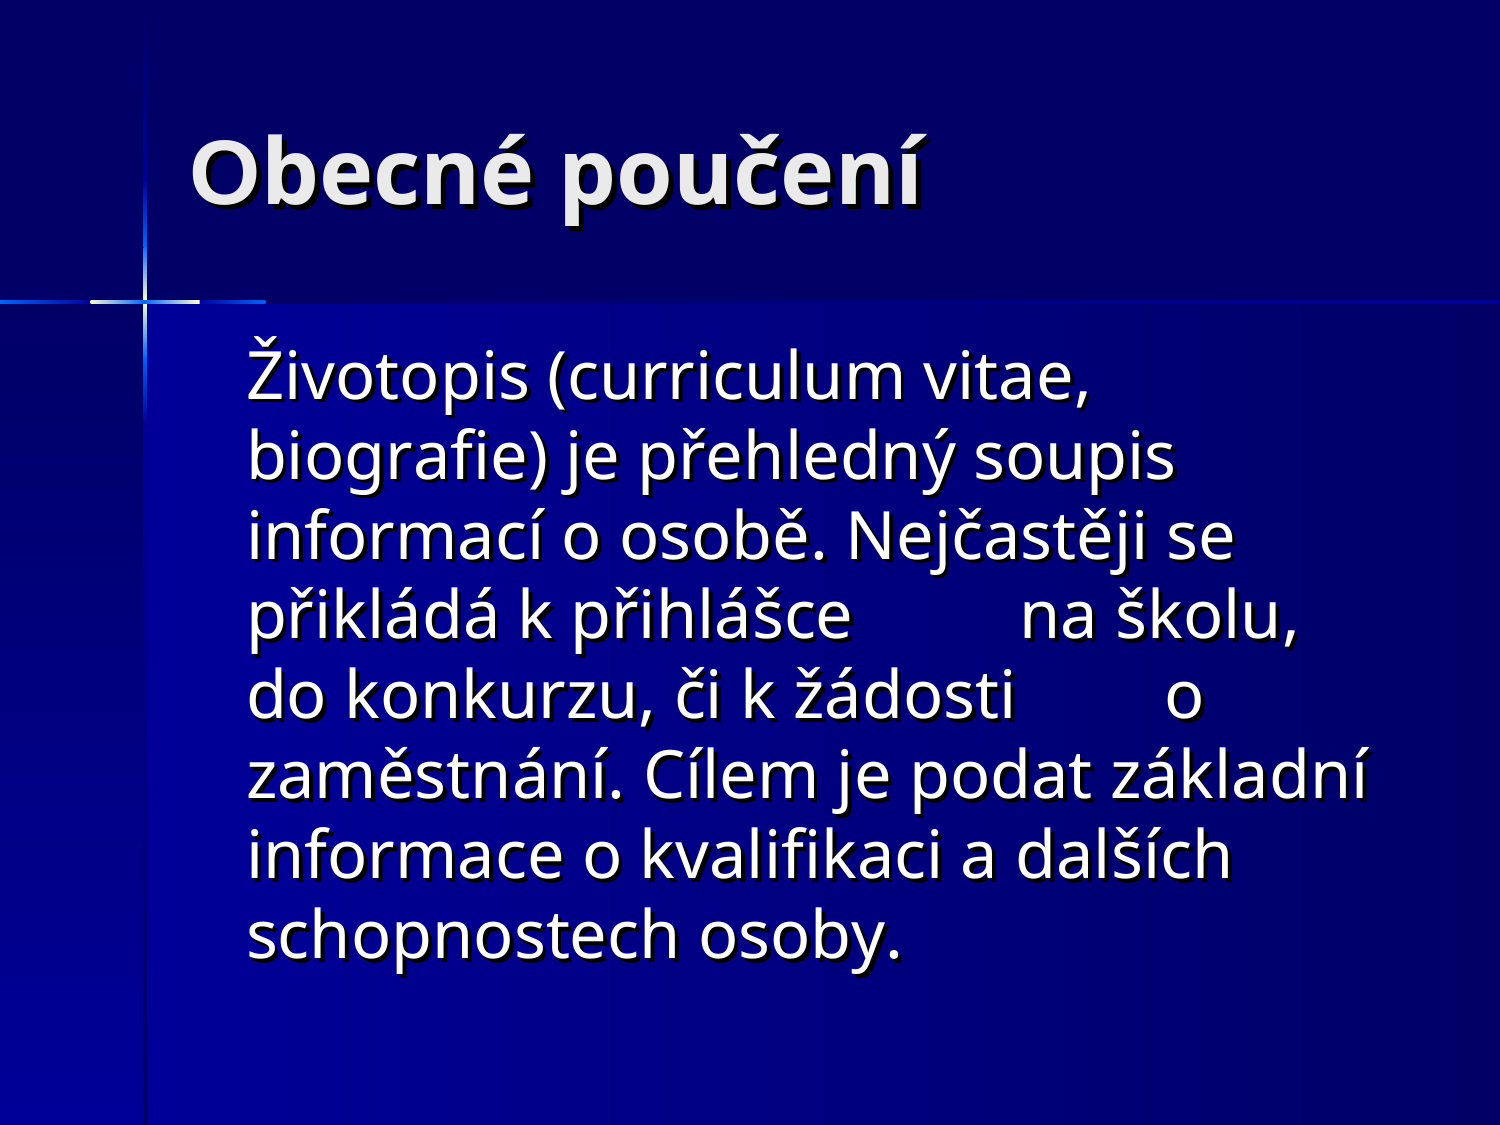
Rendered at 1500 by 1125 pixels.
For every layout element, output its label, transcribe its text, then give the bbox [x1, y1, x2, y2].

title Obecné poučení [174, 49, 1413, 285]
list Životopis (curriculum vitae, biografie) je přehledný soupis informací o osobě. Nejčastěji se přikládá k přihlášce na školu, do konkurzu, či k žádosti o zaměstnání. Cílem je podat základní informace o kvalifikaci a dalších schopnostech osoby. [174, 324, 1413, 1001]
